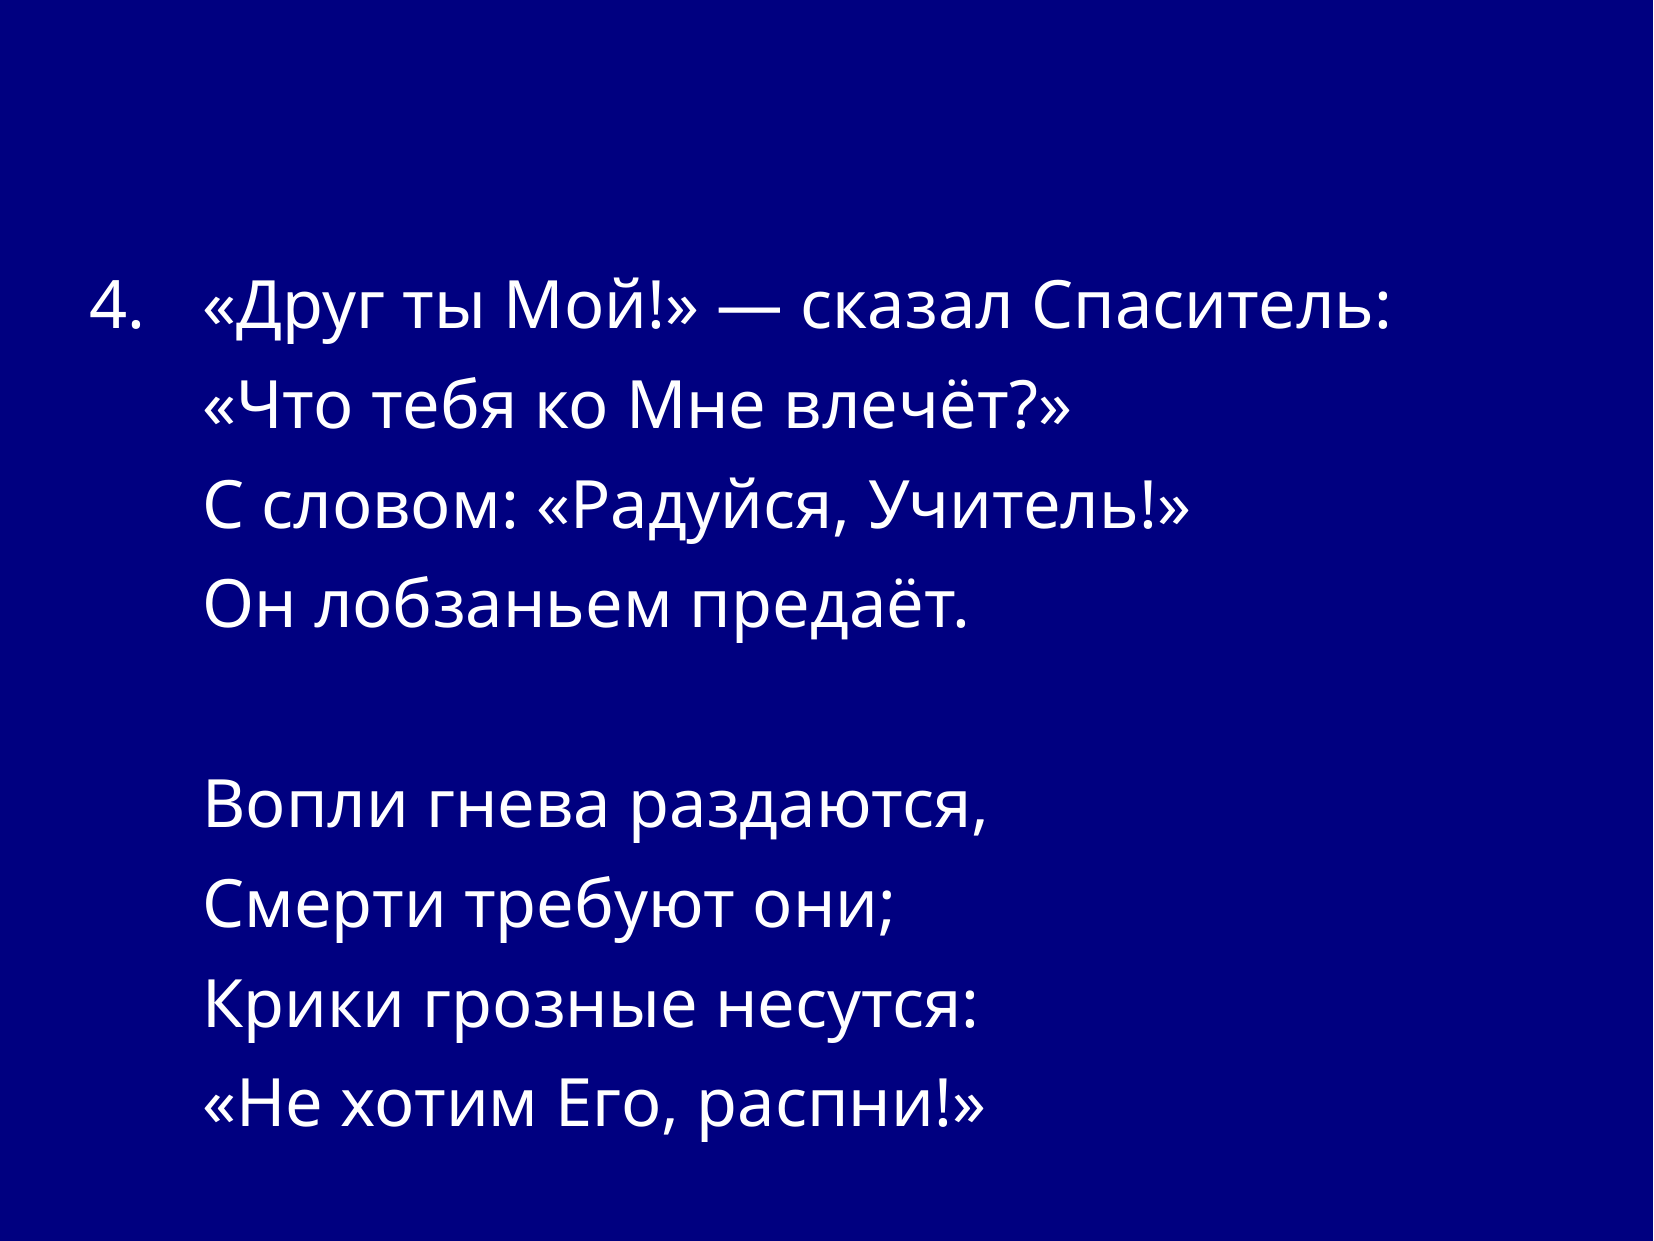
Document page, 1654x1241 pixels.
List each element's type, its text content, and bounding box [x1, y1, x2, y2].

text_box 4. «Друг ты Мой!» — сказал Спаситель: «Что тебя ко Мне влечёт?» С словом: «Радуйся, Учитель!» Он лобзаньем предаёт. Вопли гнева раздаются, Смерти требуют они; Крики грозные несутся: «Не хотим Его, распни!» [75, 150, 1576, 1163]
